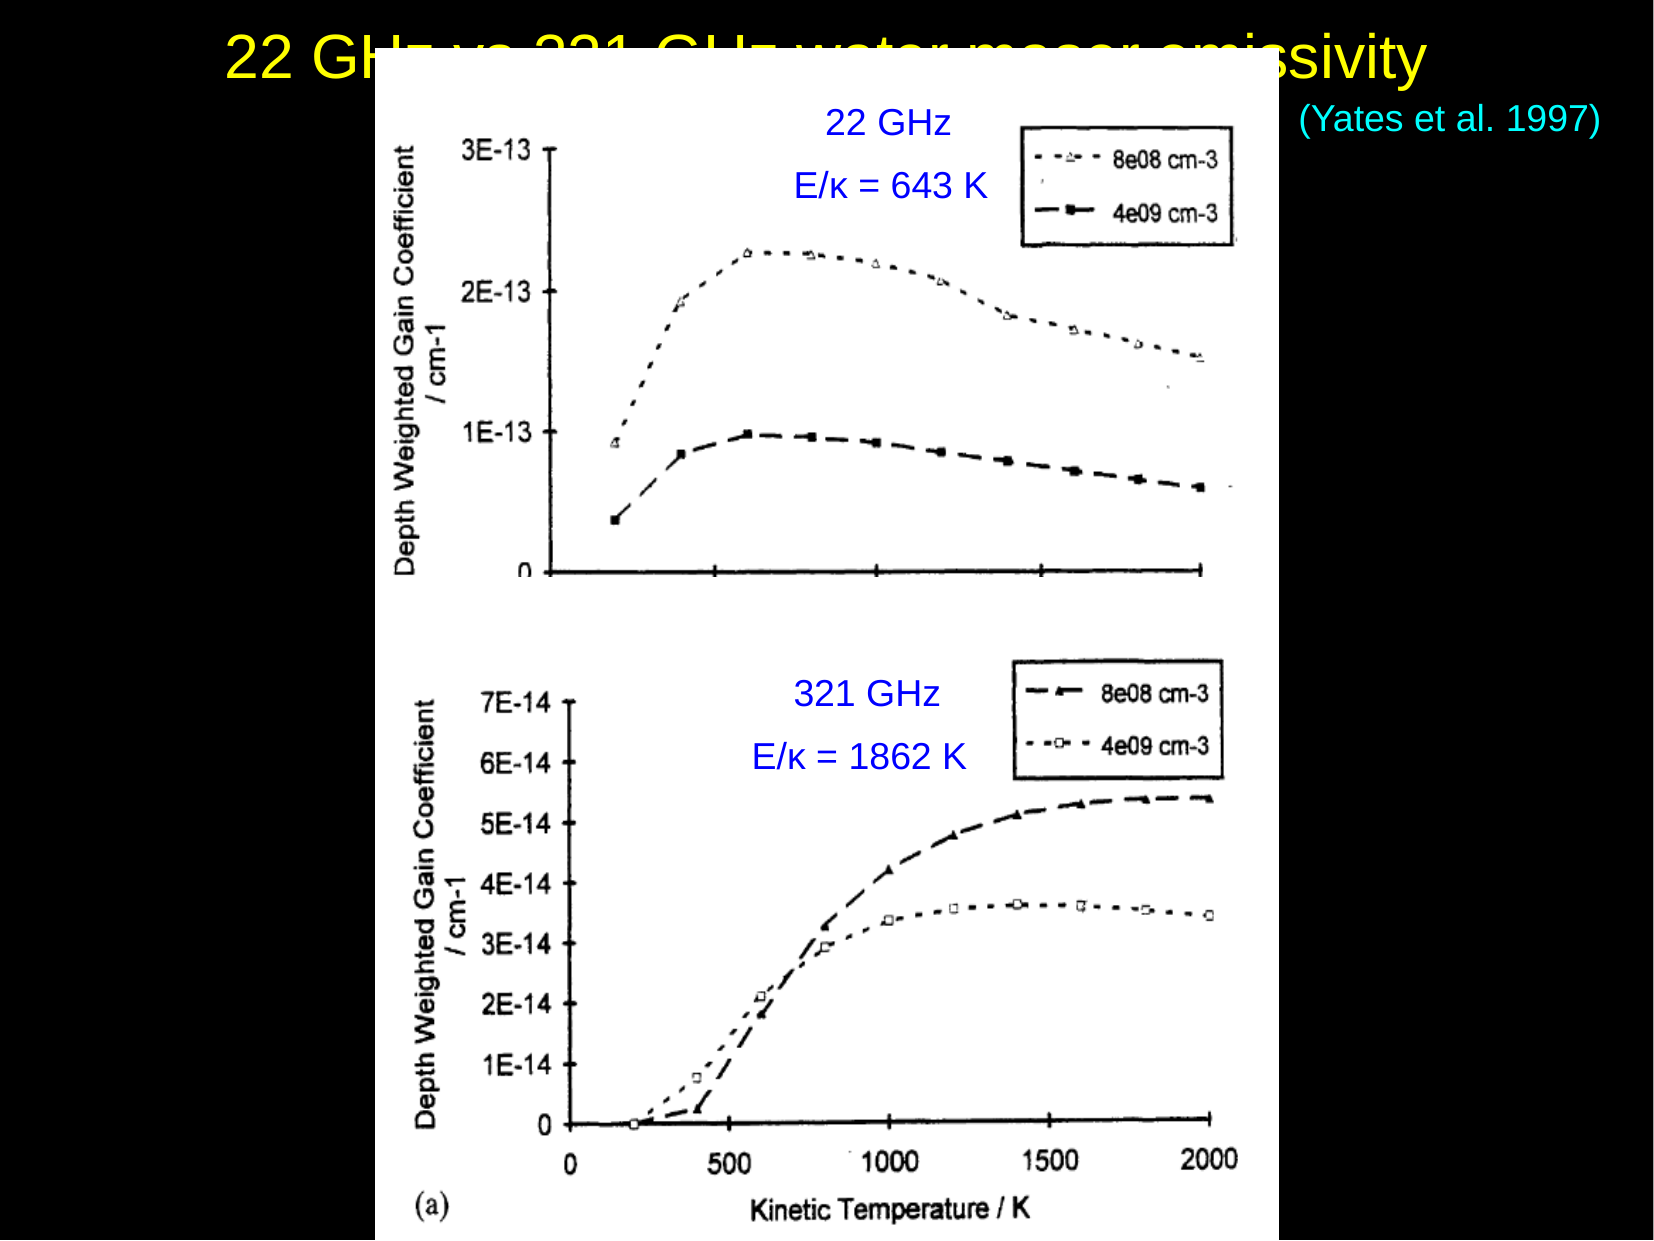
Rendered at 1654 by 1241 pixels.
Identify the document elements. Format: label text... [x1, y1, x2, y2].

text_box 22 GHz E/κ = 643 K [778, 73, 1004, 193]
picture [375, 48, 1279, 1241]
text_box (Yates et al. 1997) [1283, 90, 1629, 147]
text_box 321 GHz E/κ = 1862 K [736, 643, 989, 764]
text_box 22 GHz vs 321 GHz water maser emissivity [209, 0, 1444, 65]
